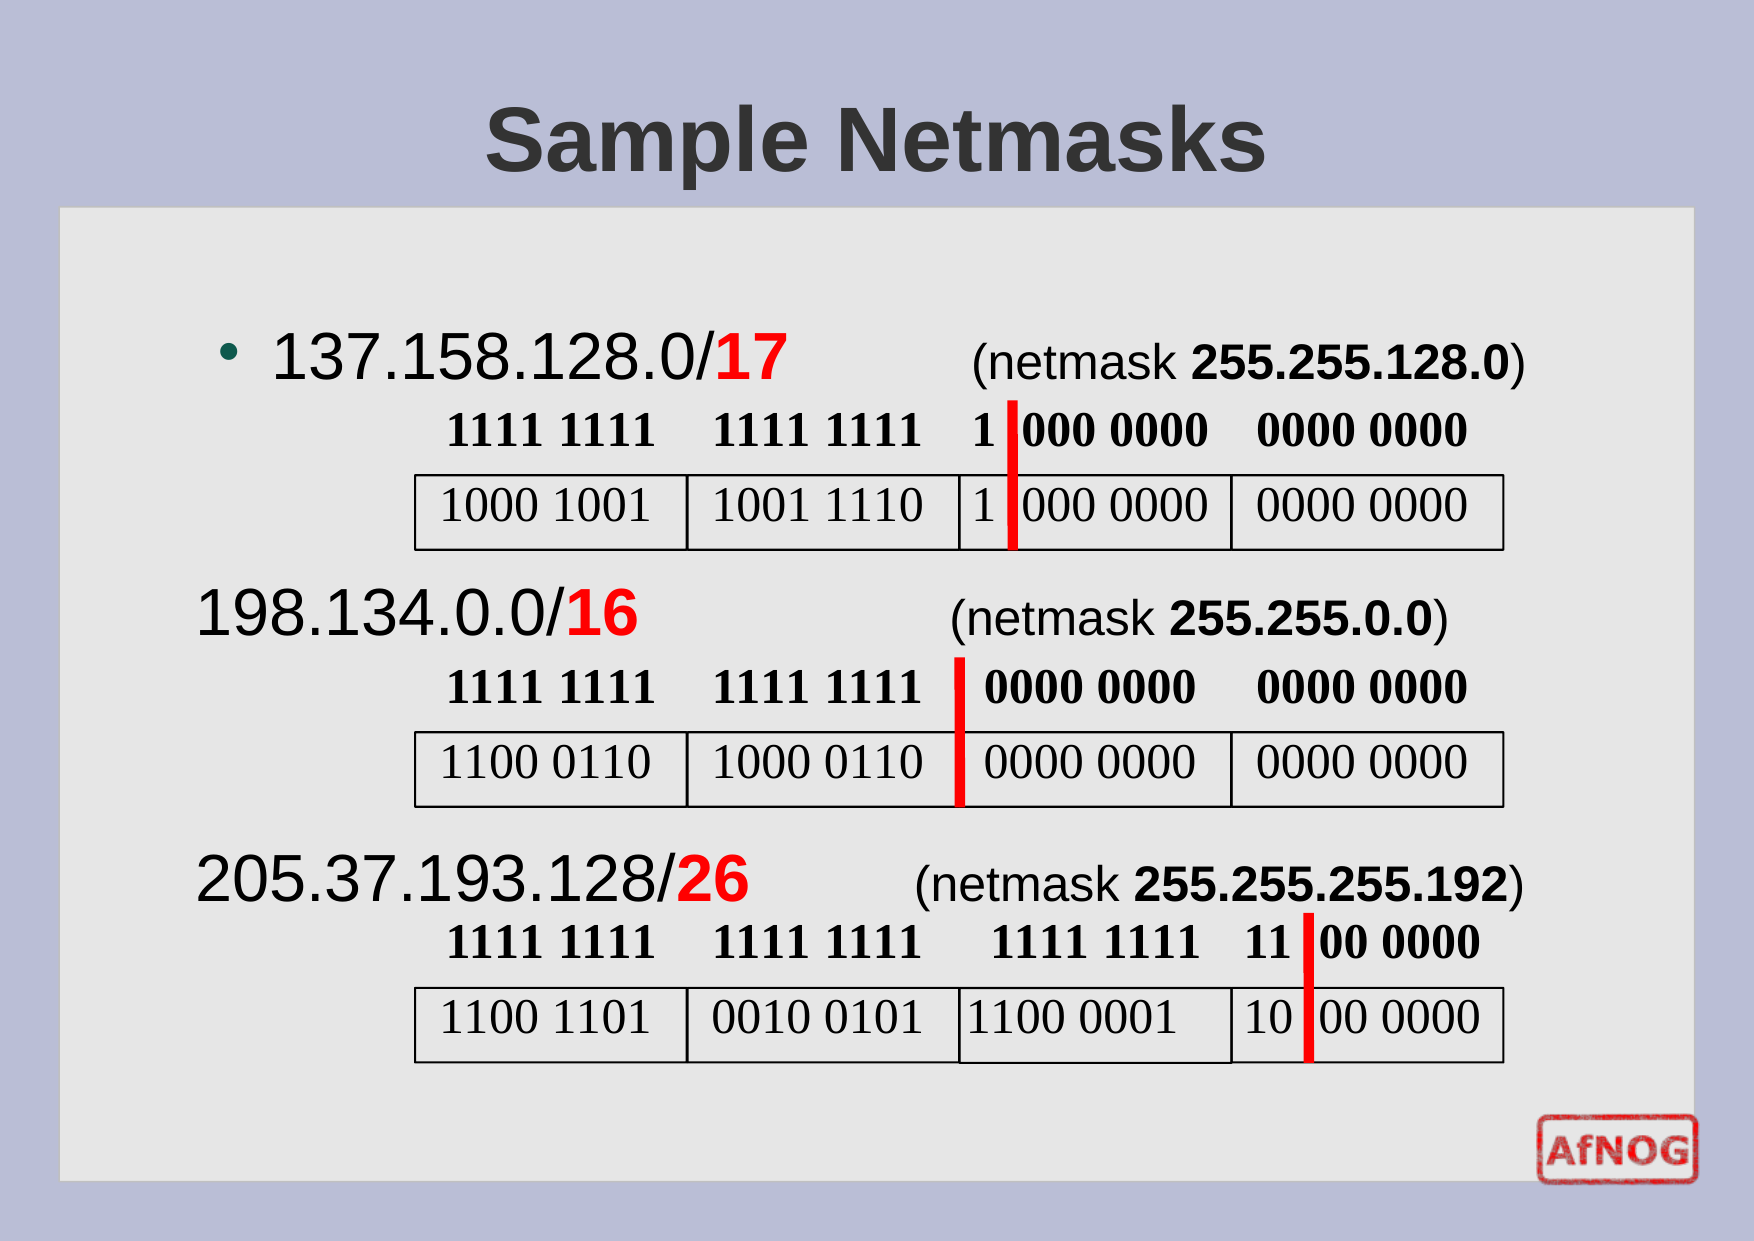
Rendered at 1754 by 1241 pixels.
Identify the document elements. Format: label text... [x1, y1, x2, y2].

text_box 0000 0000 [965, 732, 1230, 804]
text_box 205.37.193.128/26 (netmask 255.255.255.192)‏ [186, 833, 1567, 922]
text_box 198.134.0.0/16 (netmask 255.255.0.0)‏ [186, 568, 1563, 656]
text_box 1 000 0000 [1018, 475, 1230, 547]
text_box 1111 1111 [414, 657, 686, 729]
text_box 0000 0000 [1232, 475, 1505, 547]
text_box 1001 1110 [687, 475, 958, 547]
text_box 1100 1101 [415, 987, 686, 1059]
text_box 10 00 0000 [1232, 987, 1303, 1059]
text_box 1000 1001 [415, 475, 686, 547]
text_box 10 00 0000 [1314, 987, 1505, 1059]
text_box 1111 1111 [414, 922, 686, 984]
text_box 0000 0000 [1231, 400, 1507, 472]
text_box 0000 0000 [1231, 657, 1507, 729]
text_box 1111 1111 [686, 657, 954, 729]
text_box 11 00 0000 [1314, 922, 1507, 984]
text_box 1000 0110 [687, 732, 954, 804]
title Sample Netmasks [59, 0, 1695, 285]
text_box 11 00 0000 [1231, 922, 1303, 984]
text_box 1111 1111 [414, 400, 686, 472]
text_box 1 000 0000 [959, 475, 1007, 547]
picture [1535, 1112, 1701, 1188]
text_box 1 000 0000 [959, 400, 1007, 472]
text_box 0000 0000 [965, 657, 1231, 729]
text_box 0010 0101 [687, 987, 958, 1059]
text_box 1 000 0000 [1018, 400, 1231, 472]
text_box 1100 0001 [959, 987, 1230, 1059]
text_box 1100 0110 [415, 732, 686, 804]
text_box [59, 285, 1695, 1182]
list 137.158.128.0/17 (netmask 255.255.128.0)‏ [191, 315, 1565, 717]
text_box 1111 1111 [686, 400, 959, 472]
text_box 1111 1111 [959, 922, 1231, 984]
text_box 0000 0000 [1232, 732, 1505, 804]
text_box 1111 1111 [686, 922, 959, 984]
